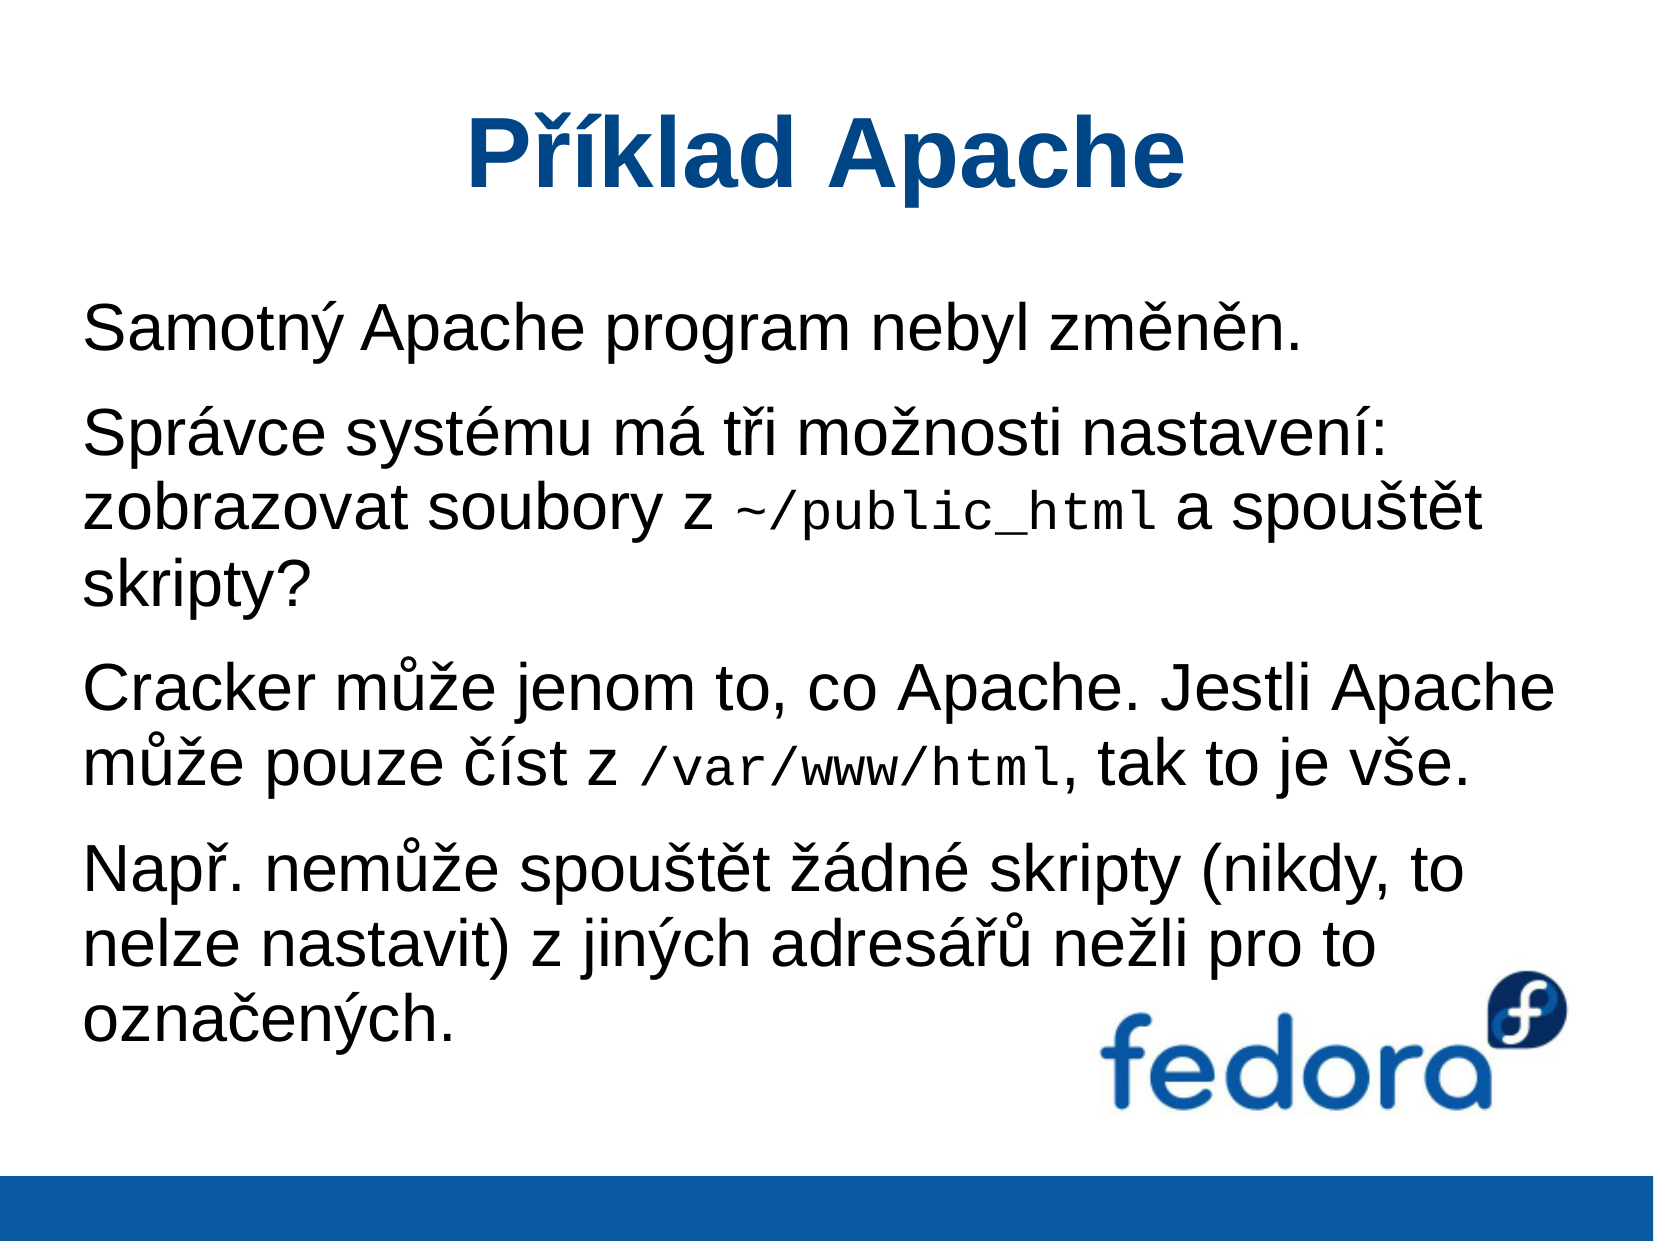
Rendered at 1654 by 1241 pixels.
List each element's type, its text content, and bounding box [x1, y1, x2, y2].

list Samotný Apache program nebyl změněn. Správce systému má tři možnosti nastavení: zobrazovat soubory z ~/public_html a spouštět skripty? Cracker může jenom to, co Apache. Jestli Apache může pouze číst z /var/www/html, tak to je vše. Např. nemůže spouštět žádné skripty (nikdy, to nelze nastavit) z jiných adresářů nežli pro to označených. [82, 290, 1571, 1109]
picture [0, 1176, 1654, 1241]
title Příklad Apache [82, 49, 1571, 257]
picture [1087, 959, 1576, 1125]
